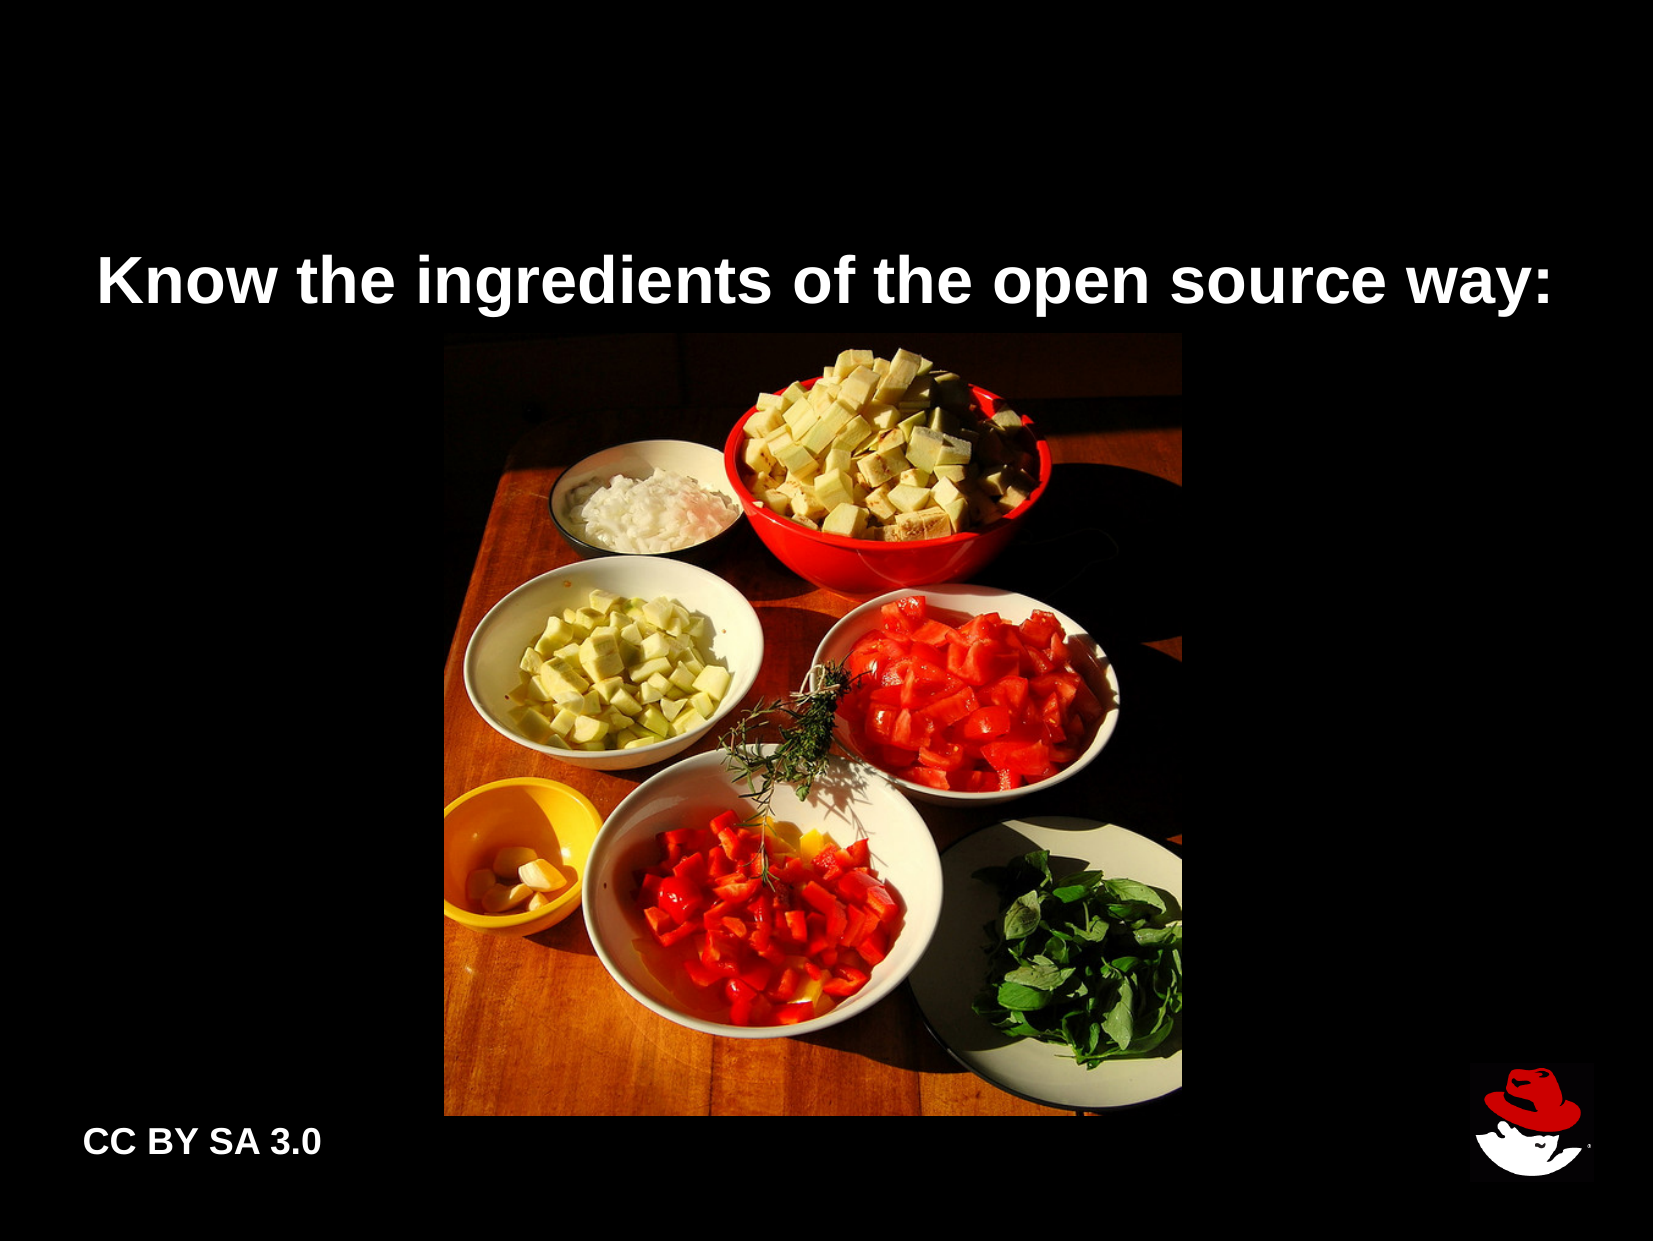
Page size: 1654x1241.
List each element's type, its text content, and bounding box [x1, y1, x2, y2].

picture [444, 333, 1182, 1116]
picture [1470, 1063, 1594, 1182]
text_box CC BY SA 3.0 [82, 1109, 1571, 1174]
subtitle Know the ingredients of the open source way: [82, 49, 1571, 1109]
